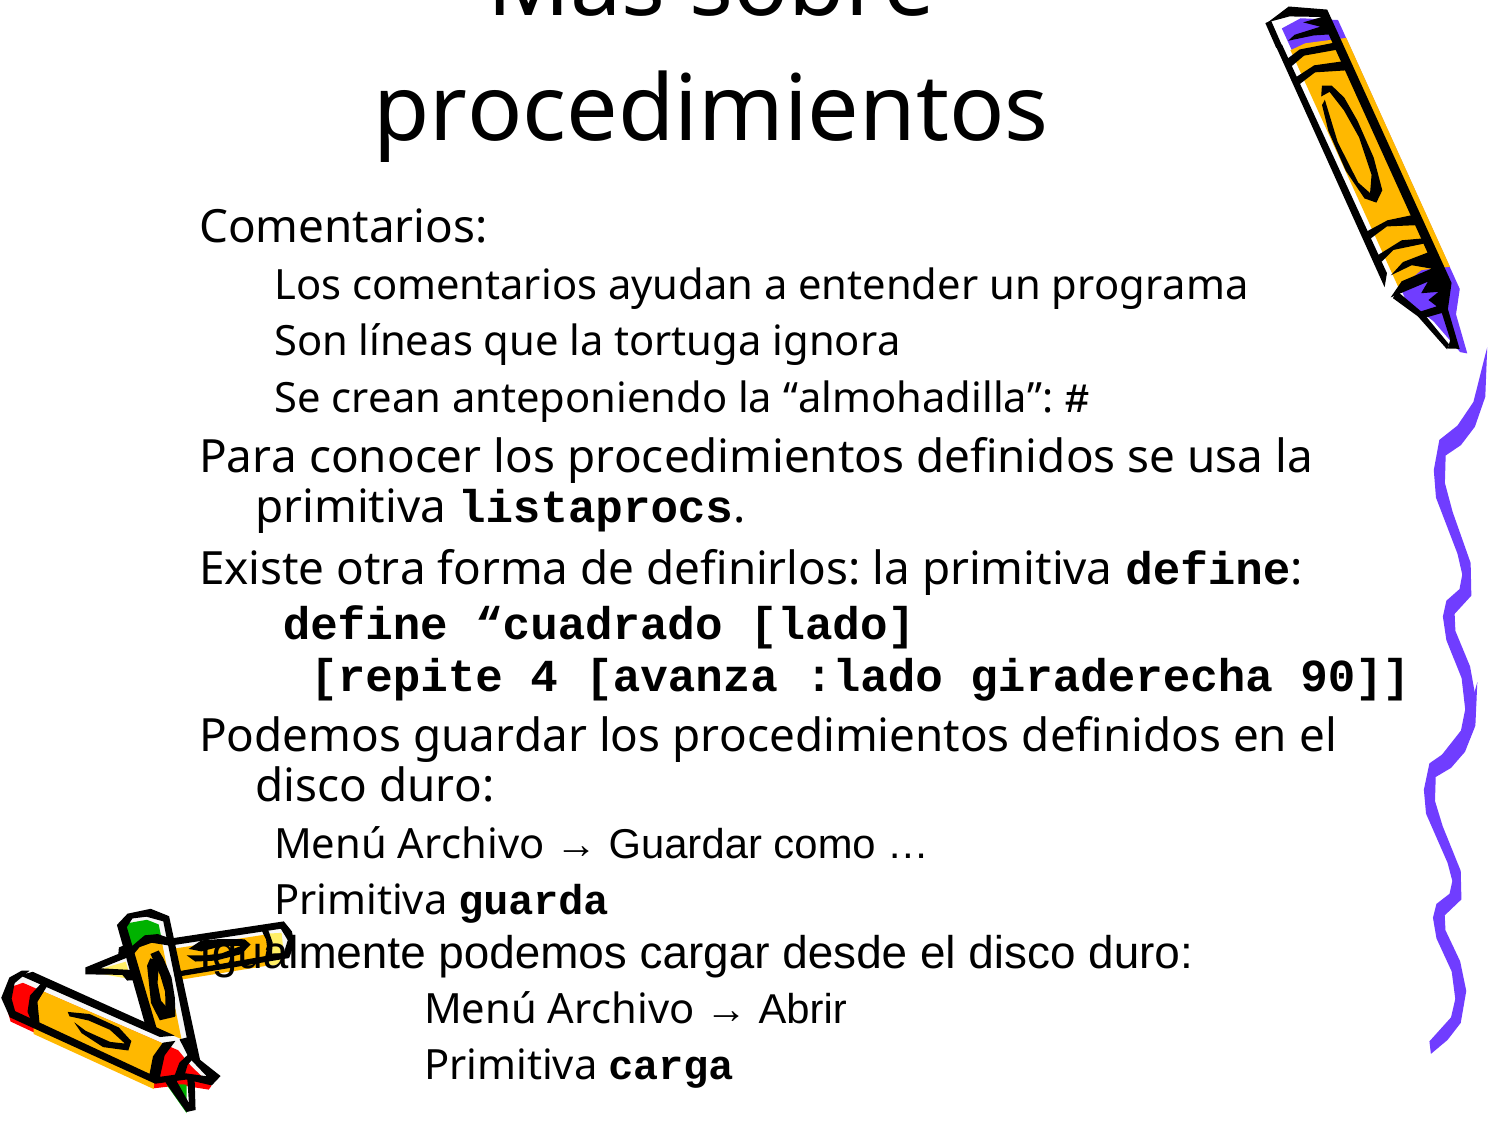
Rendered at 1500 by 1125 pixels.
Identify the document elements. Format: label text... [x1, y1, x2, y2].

title Más sobre procedimientos [123, 31, 1299, 176]
list Comentarios: Los comentarios ayudan a entender un programa Son líneas que la tortuga ignora Se crean anteponiendo la “almohadilla”: # Para conocer los procedimientos definidos se usa la primitiva listaprocs. Existe otra forma de definirlos: la primitiva define: define “cuadrado [lado] [repite 4 [avanza :lado giraderecha 90]] Podemos guardar los procedimientos definidos en el disco duro: Menú Archivo → Guardar como … Primitiva guarda Igualmente podemos cargar desde el disco duro: Menú Archivo → Abrir Primitiva carga [184, 195, 1447, 1125]
